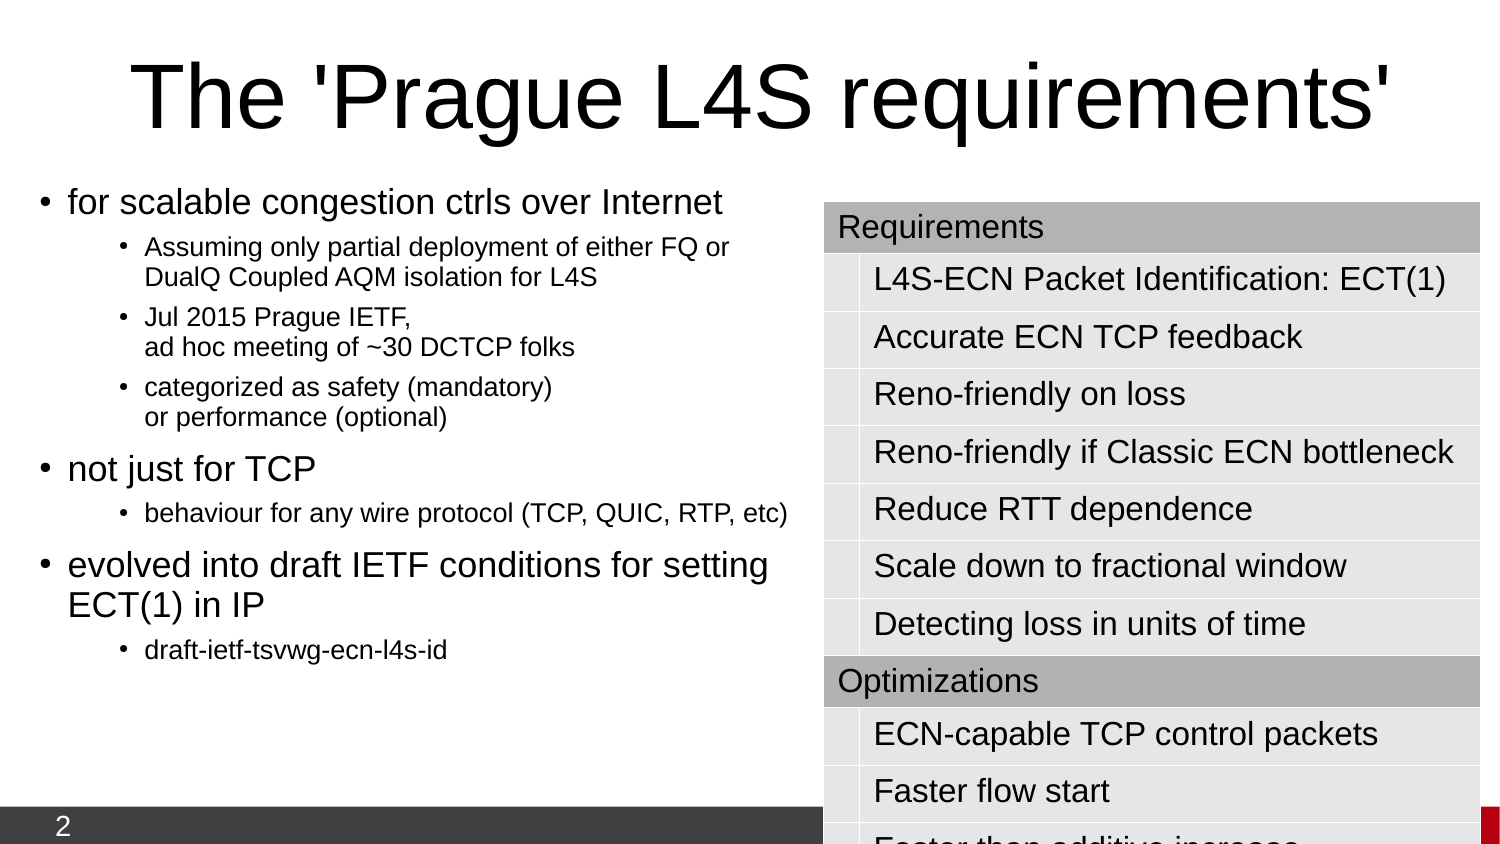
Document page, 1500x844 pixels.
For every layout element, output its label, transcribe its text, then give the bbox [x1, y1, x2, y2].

table_cell ECN-capable TCP control packets [860, 708, 1480, 765]
table_cell [824, 484, 859, 540]
table_cell [824, 766, 859, 822]
table_cell [824, 708, 859, 765]
table_cell L4S-ECN Packet Identification: ECT(1) [860, 254, 1480, 311]
table_cell [824, 312, 859, 368]
table_cell Reno-friendly on loss [860, 369, 1480, 425]
table_cell Accurate ECN TCP feedback [860, 312, 1480, 368]
table_cell Detecting loss in units of time [860, 599, 1480, 655]
table_cell [824, 541, 859, 598]
table_cell [824, 426, 859, 483]
title The 'Prague L4S requirements' [17, 19, 1500, 175]
table_cell Faster flow start [860, 766, 1480, 822]
table_cell [824, 254, 859, 311]
list for scalable congestion ctrls over Internet Assuming only partial deployment of either FQ or DualQ Coupled AQM isolation for L4S Jul 2015 Prague IETF, ad hoc meeting of ~30 DCTCP folks categorized as safety (mandatory) or performance (optional) not just for TCP behaviour for any wire protocol (TCP, QUIC, RTP, etc) evolved into draft IETF conditions for setting ECT(1) in IP draft-ietf-tsvwg-ecn-l4s-id [29, 182, 807, 667]
table_cell [824, 369, 859, 425]
table_cell Reno-friendly if Classic ECN bottleneck [860, 426, 1480, 483]
table_header Requirements [824, 202, 1480, 253]
table_cell [824, 823, 859, 844]
table_cell Reduce RTT dependence [860, 484, 1480, 540]
table_cell Faster than additive increase [860, 823, 1480, 844]
table_cell Scale down to fractional window [860, 541, 1480, 598]
table_cell [824, 599, 859, 655]
table_cell Optimizations [824, 656, 1480, 707]
